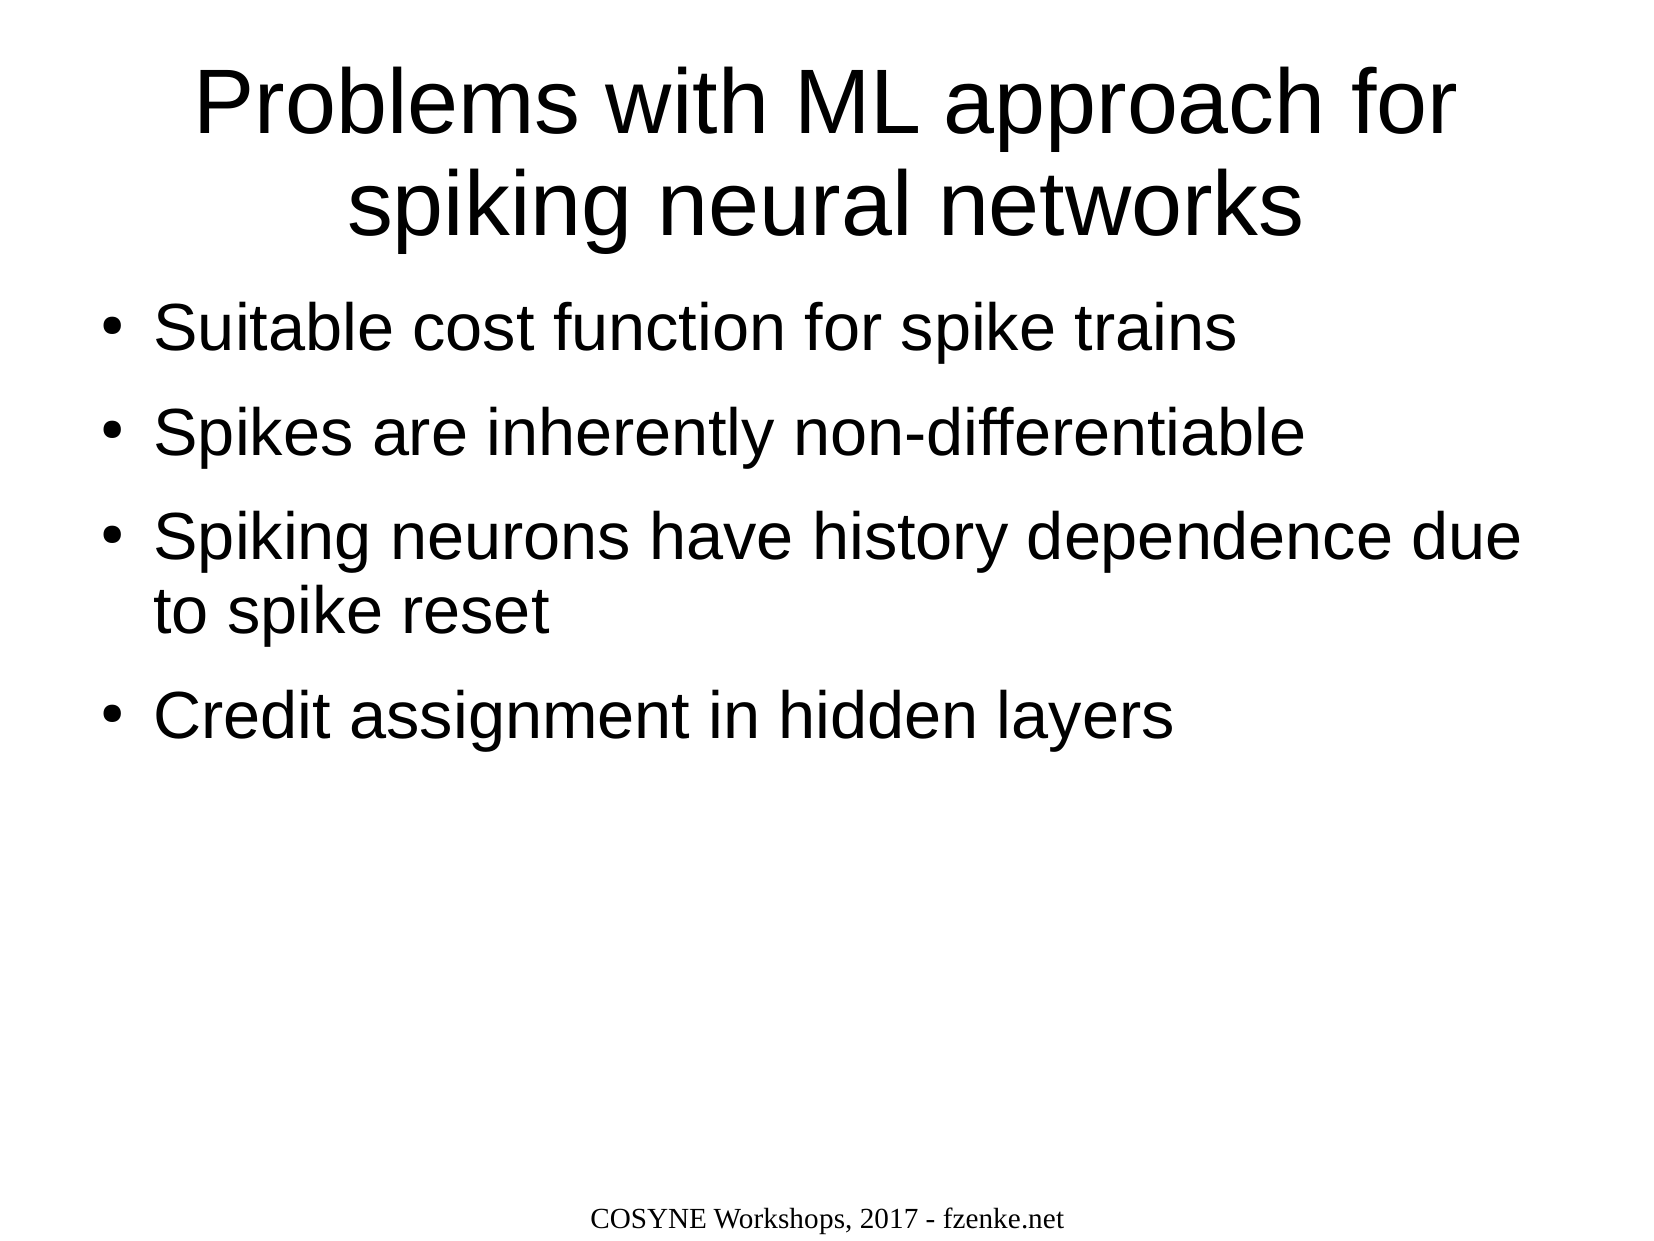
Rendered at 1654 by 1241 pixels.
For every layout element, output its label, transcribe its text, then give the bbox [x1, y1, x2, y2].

title Problems with ML approach for spiking neural networks [82, 49, 1571, 257]
list Suitable cost function for spike trains Spikes are inherently non-differentiable Spiking neurons have history dependence due to spike reset Credit assignment in hidden layers [82, 290, 1571, 1010]
